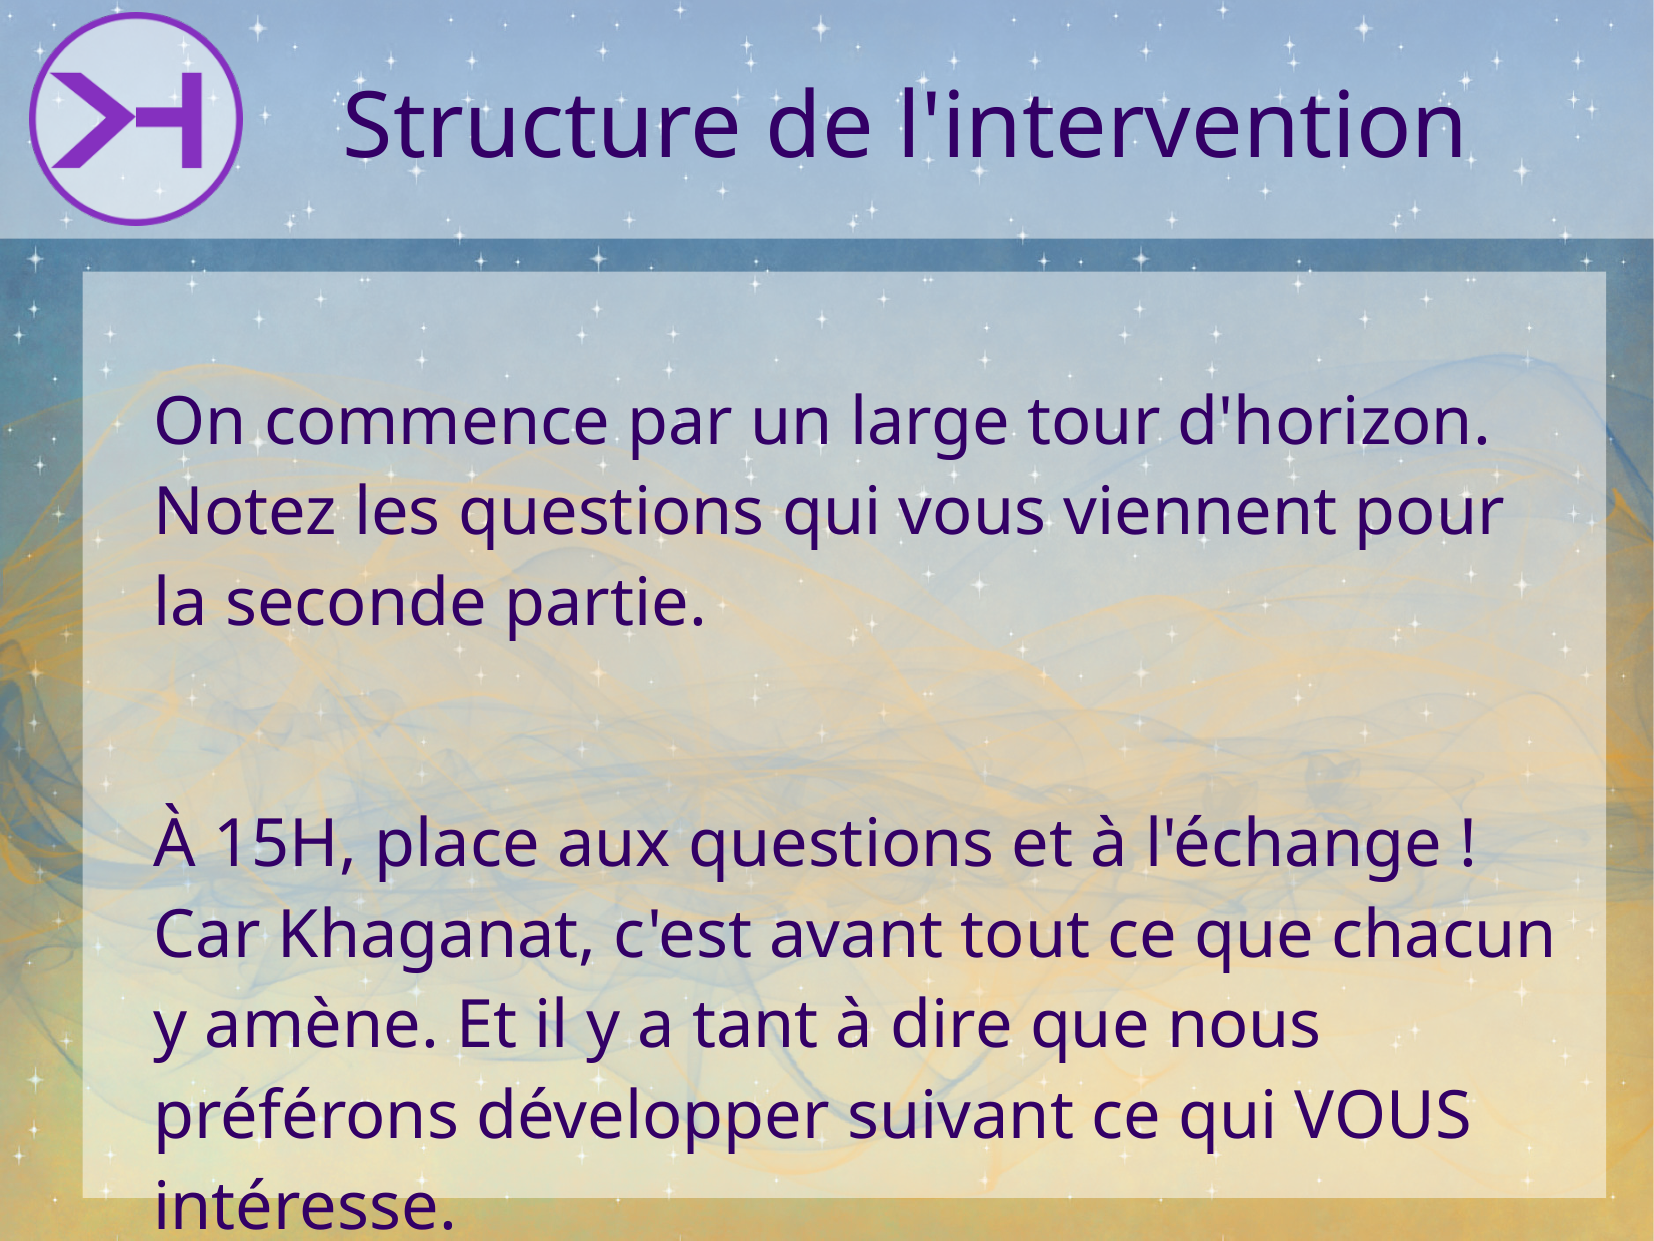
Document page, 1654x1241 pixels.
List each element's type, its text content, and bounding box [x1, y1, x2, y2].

picture [0, 239, 1654, 1241]
title Structure de l'intervention [242, 18, 1571, 226]
picture [29, 12, 243, 226]
list On commence par un large tour d'horizon. Notez les questions qui vous viennent pour la seconde partie. À 15H, place aux questions et à l'échange ! Car Khaganat, c'est avant tout ce que chacun y amène. Et il y a tant à dire que nous préférons développer suivant ce qui VOUS intéresse. [82, 372, 1571, 1241]
